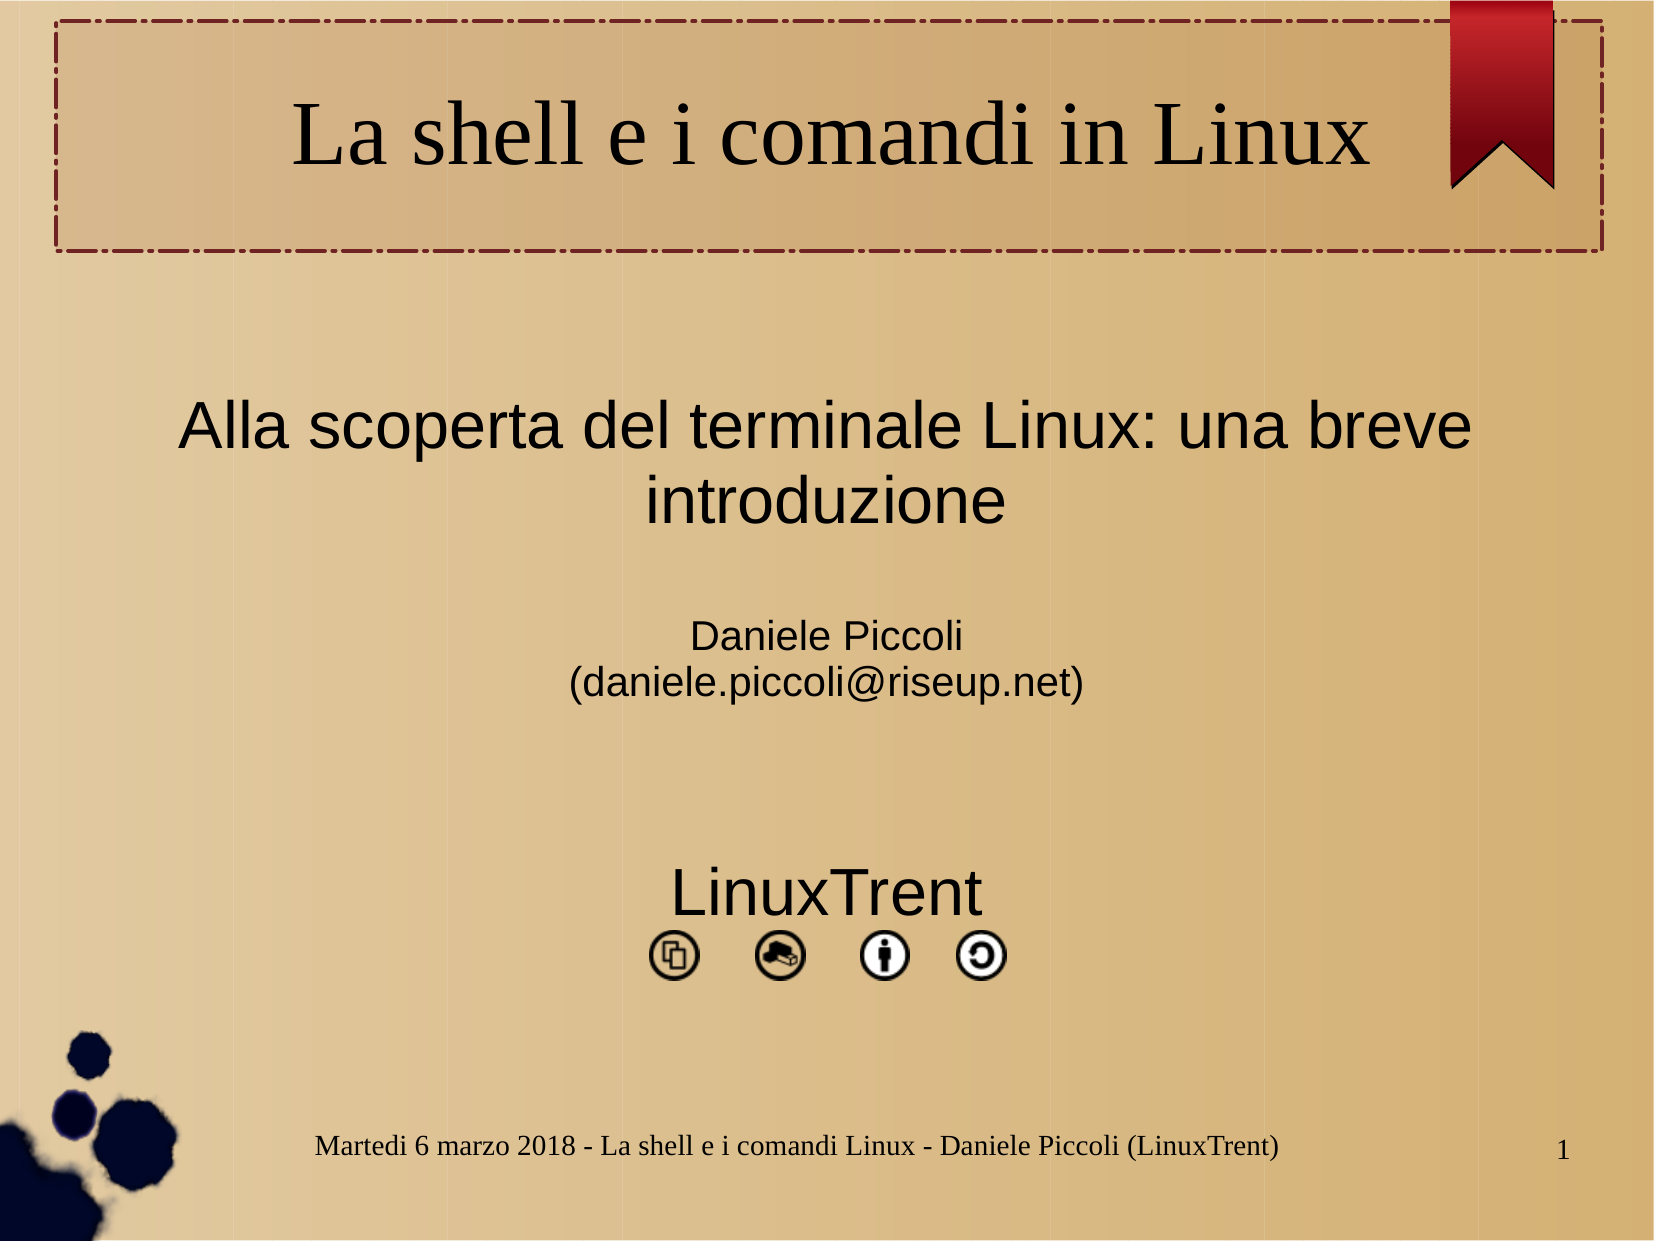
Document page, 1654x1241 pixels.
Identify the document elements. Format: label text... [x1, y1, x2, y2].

picture [860, 930, 910, 981]
picture [956, 930, 1007, 981]
picture [649, 930, 700, 981]
title La shell e i comandi in Linux [82, 31, 1583, 237]
picture [755, 930, 806, 981]
subtitle Alla scoperta del terminale Linux: una breve introduzione Daniele Piccoli (daniele.piccoli@riseup.net) LinuxTrent [82, 299, 1571, 1019]
